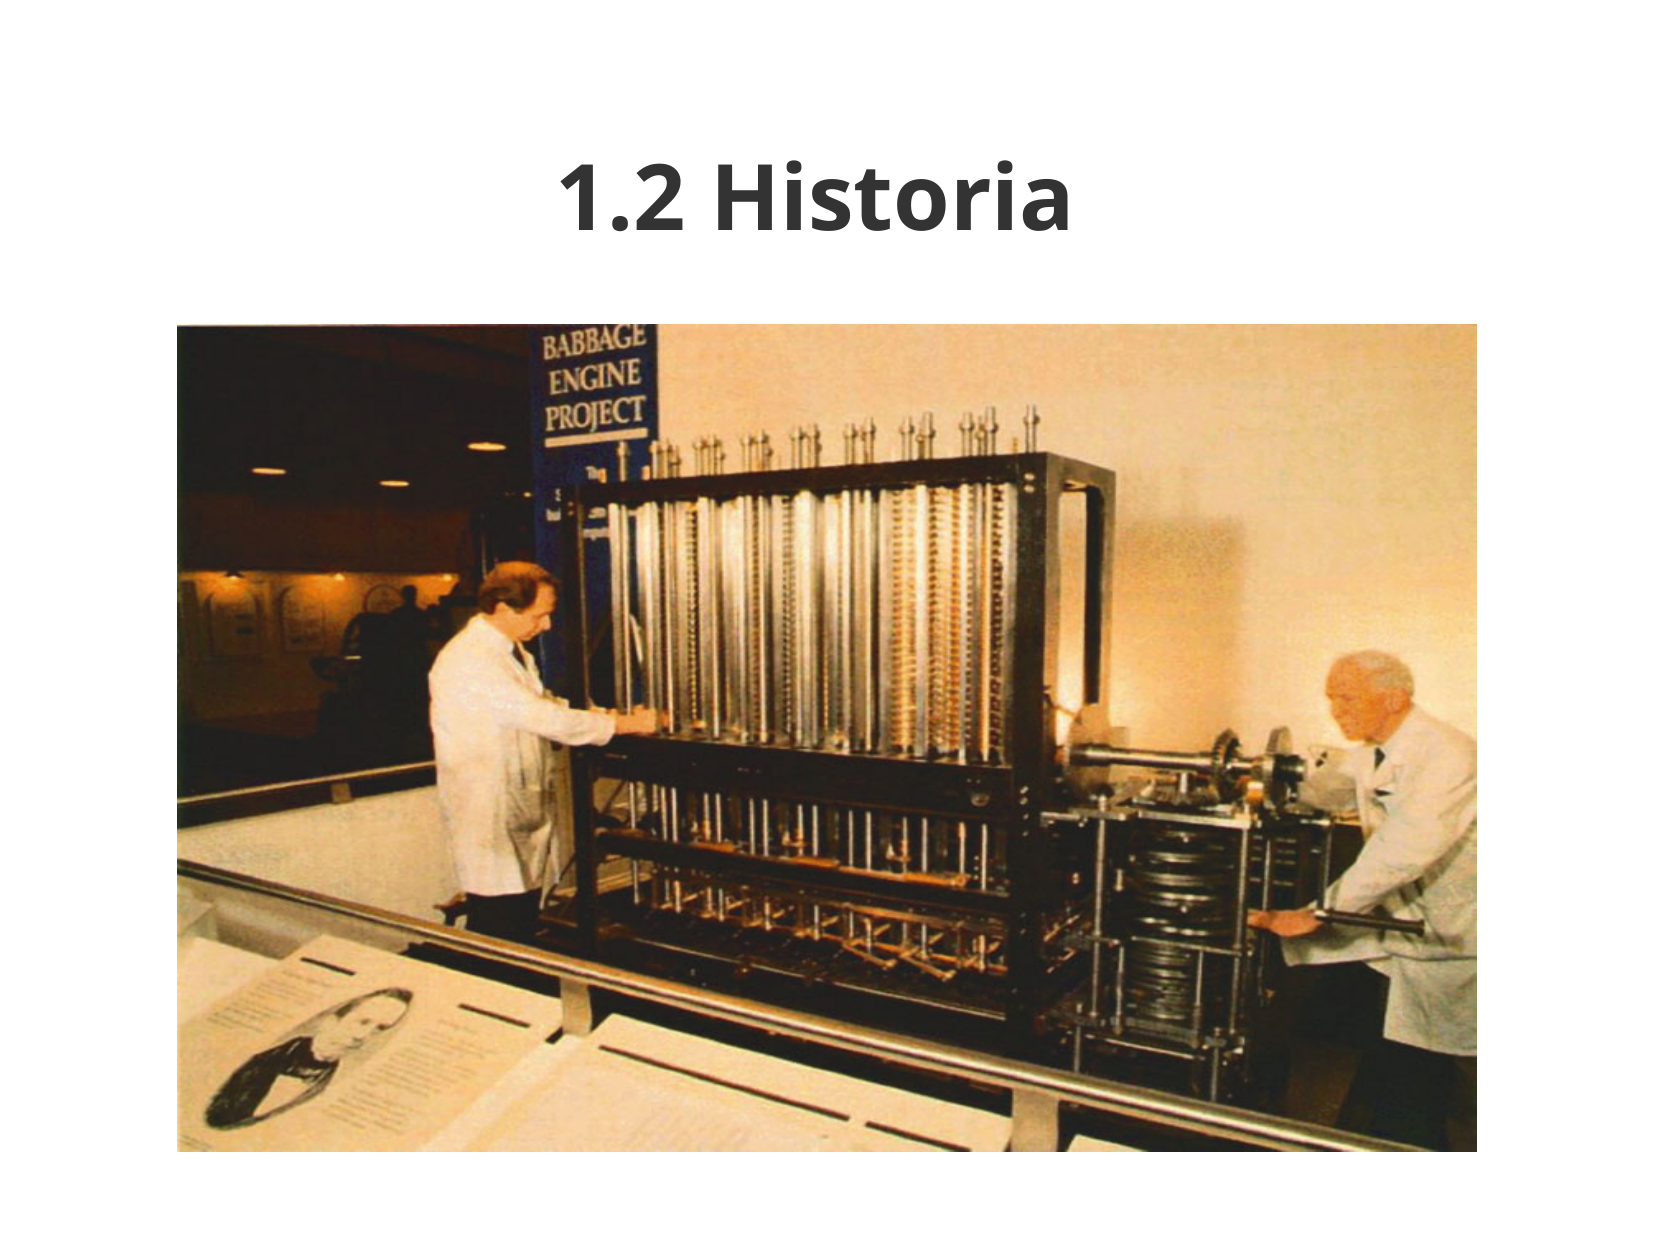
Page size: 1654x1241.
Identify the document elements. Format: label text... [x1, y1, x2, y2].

title 1.2 Historia [121, 91, 1534, 299]
picture [177, 324, 1477, 1152]
